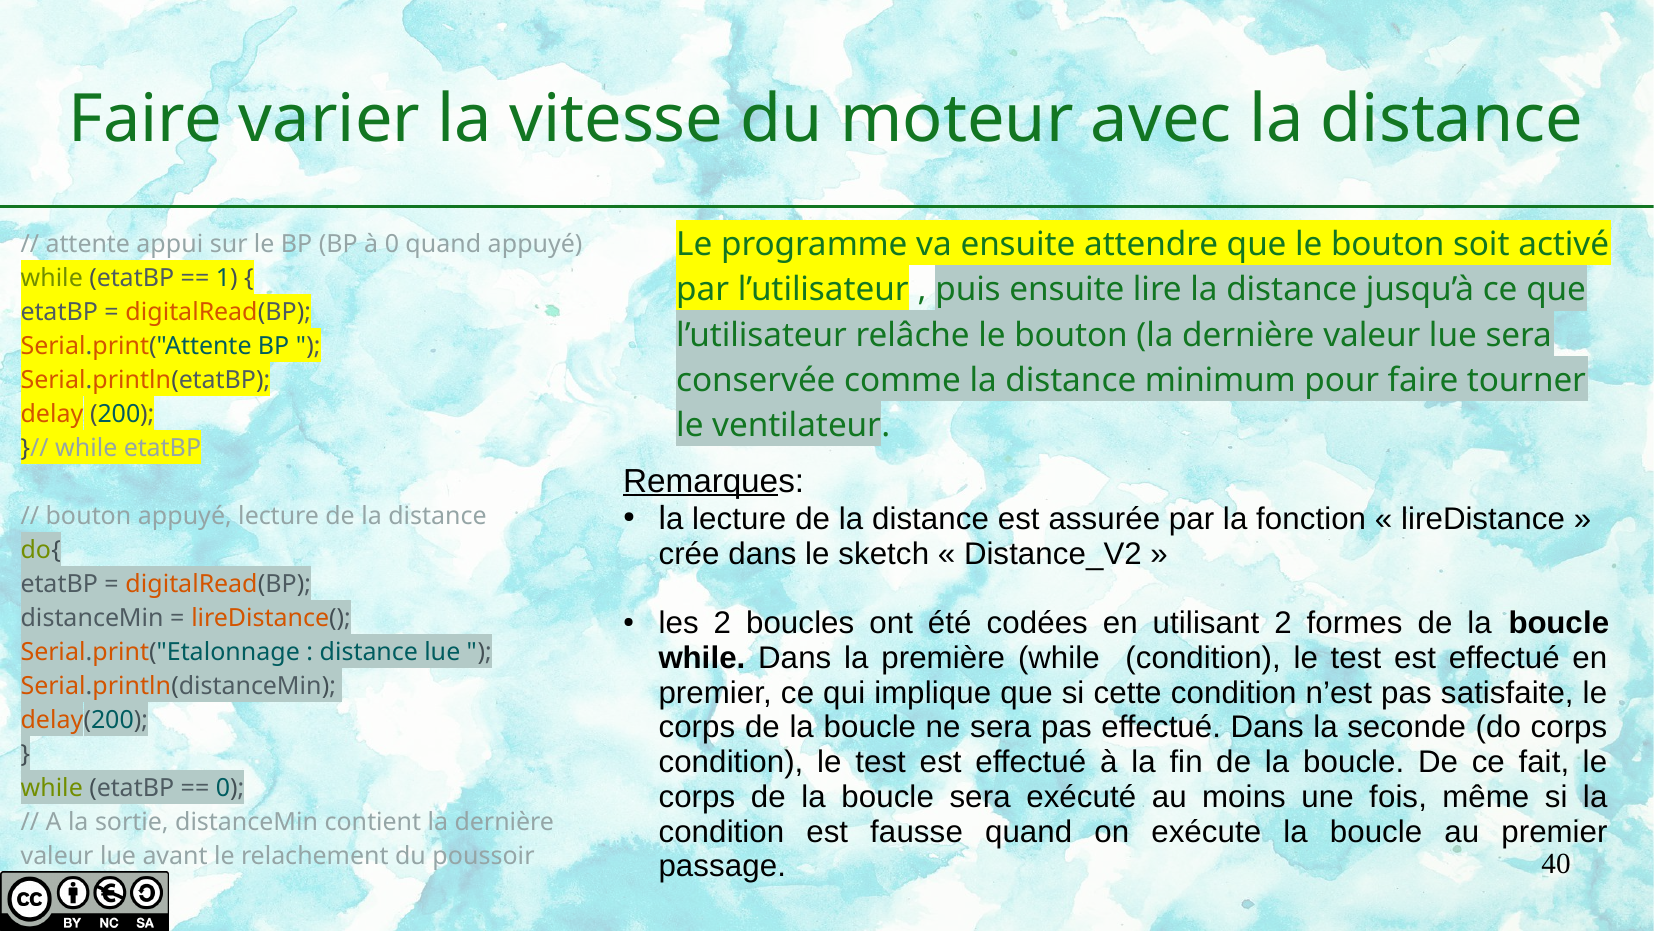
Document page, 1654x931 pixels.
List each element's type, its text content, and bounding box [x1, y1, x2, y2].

text_box // attente appui sur le BP (BP à 0 quand appuyé) while (etatBP == 1) { etatBP = digitalRead(BP); Serial.print("Attente BP "); Serial.println(etatBP); delay (200); }// while etatBP // bouton appuyé, lecture de la distance do{ etatBP = digitalRead(BP); distanceMin = lireDistance(); Serial.print("Etalonnage : distance lue "); Serial.println(distanceMin); delay(200); } while (etatBP == 0); // A la sortie, distanceMin contient la dernière valeur lue avant le relachement du poussoir [5, 218, 644, 797]
picture [0, 871, 169, 931]
title Faire varier la vitesse du moteur avec la distance [29, 24, 1625, 207]
text_box Remarques: la lecture de la distance est assurée par la fonction « lireDistance » crée dans le sketch « Distance_V2 » les 2 boucles ont été codées en utilisant 2 formes de la boucle while. Dans la première (while (condition), le test est effectué en premier, ce qui implique que si cette condition n’est pas satisfaite, le corps de la boucle ne sera pas effectué. Dans la seconde (do corps condition), le test est effectué à la fin de la boucle. De ce fait, le corps de la boucle sera exécuté au moins une fois, même si la condition est fausse quand on exécute la boucle au premier passage. [608, 454, 1625, 891]
text_box Le programme va ensuite attendre que le bouton soit activé par l’utilisateur , puis ensuite lire la distance jusqu’à ce que l’utilisateur relâche le bouton (la dernière valeur lue sera conservée comme la distance minimum pour faire tourner le ventilateur. [661, 212, 1636, 454]
